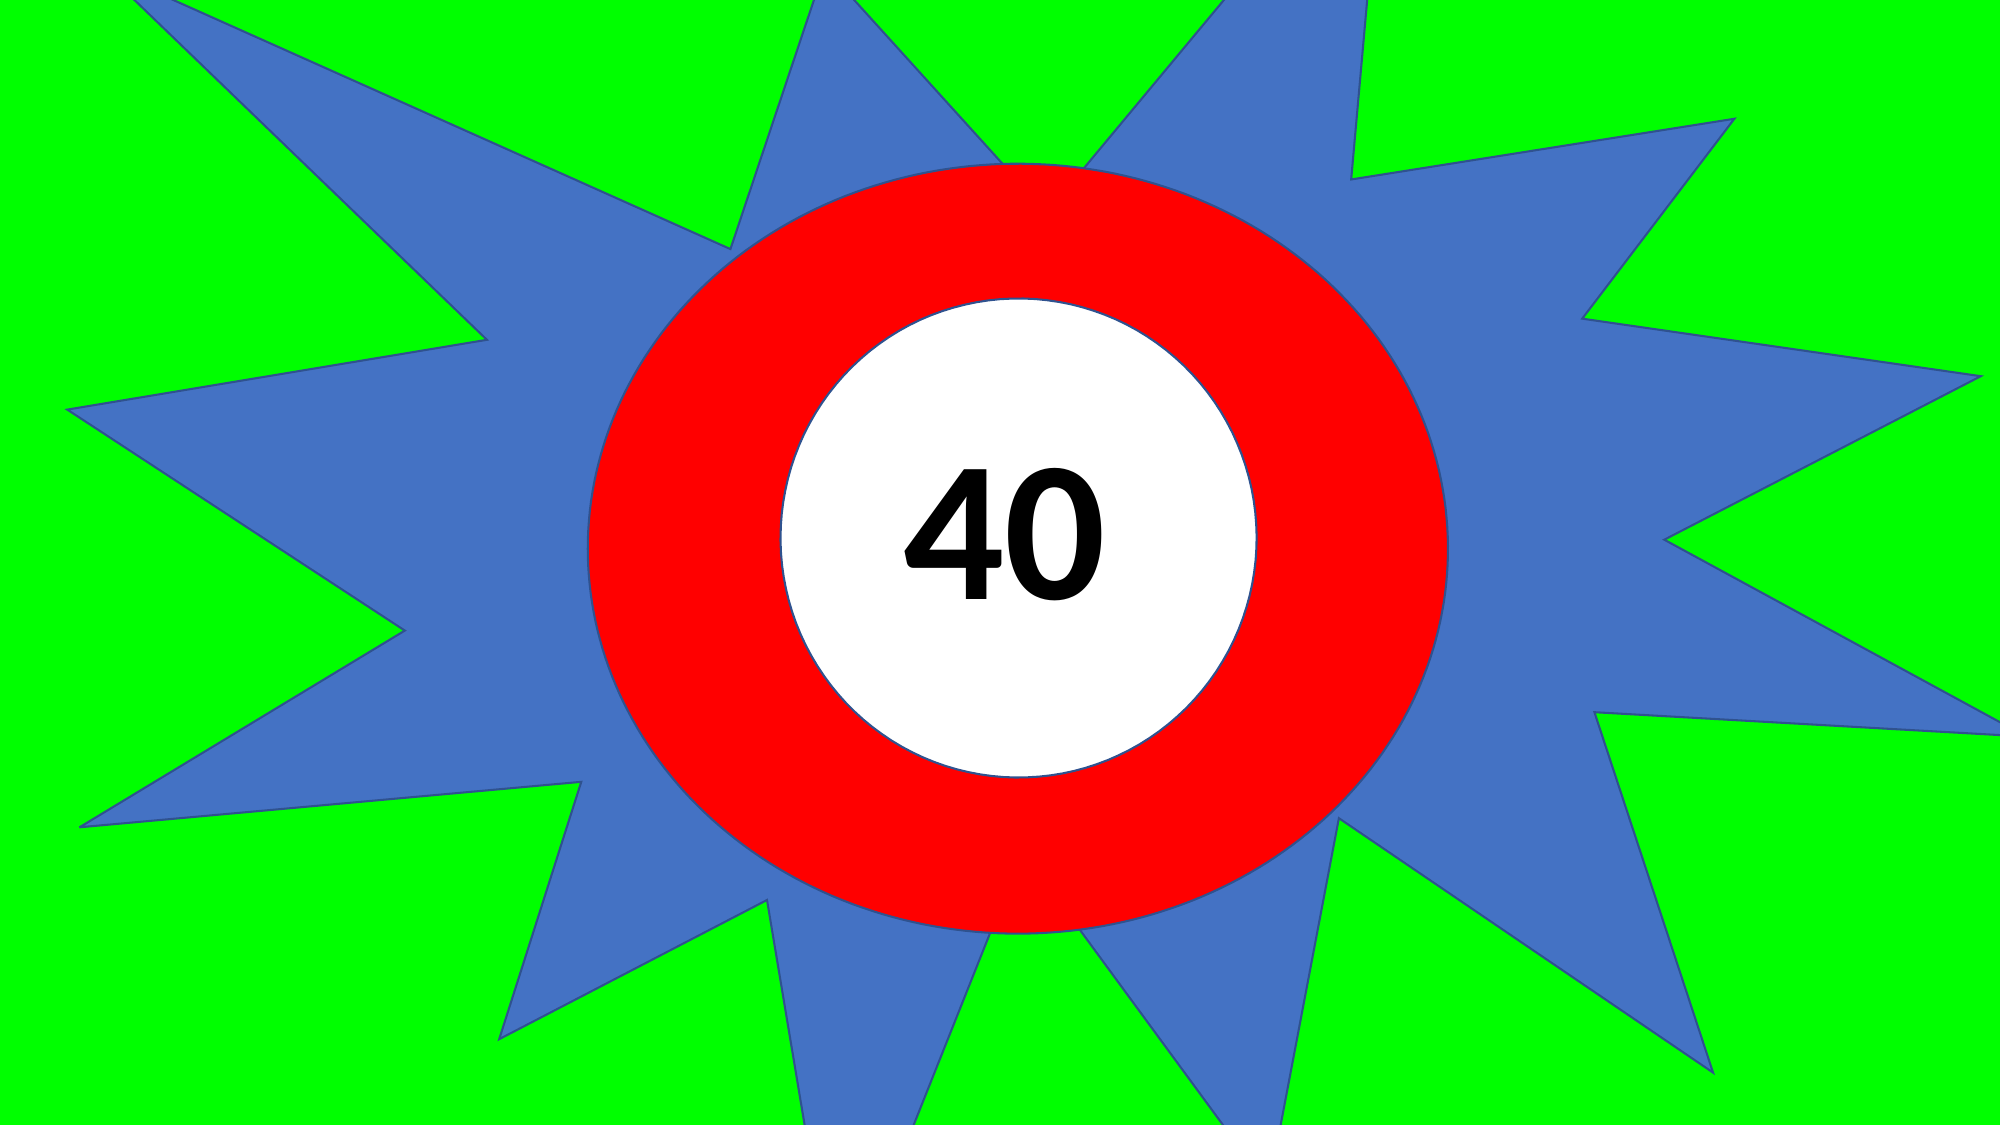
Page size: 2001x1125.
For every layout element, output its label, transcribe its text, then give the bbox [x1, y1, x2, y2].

text_box 40 [888, 391, 1206, 650]
text_box [67, 0, 2000, 1125]
